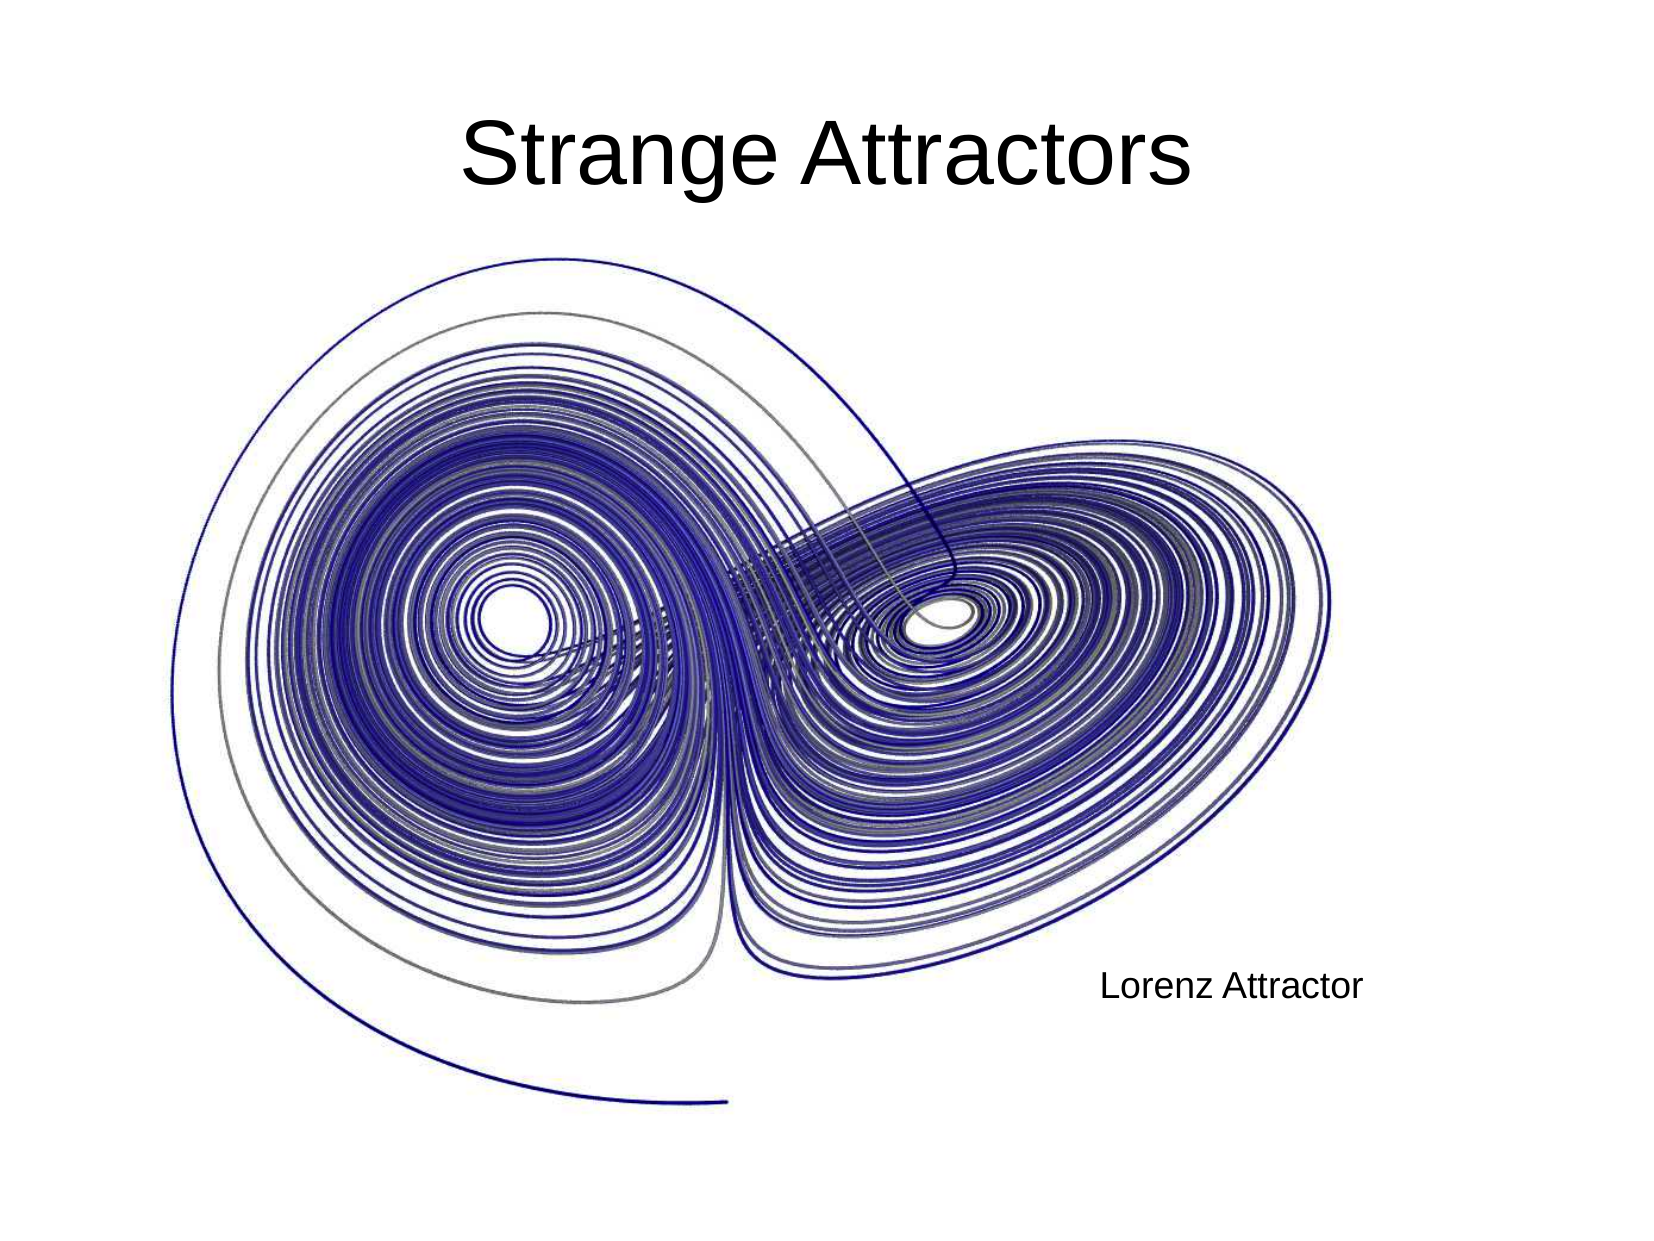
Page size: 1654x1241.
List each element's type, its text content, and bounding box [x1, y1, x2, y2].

text_box Lorenz Attractor [1084, 957, 1380, 1015]
picture [143, 218, 1362, 1133]
title Strange Attractors [82, 49, 1571, 257]
